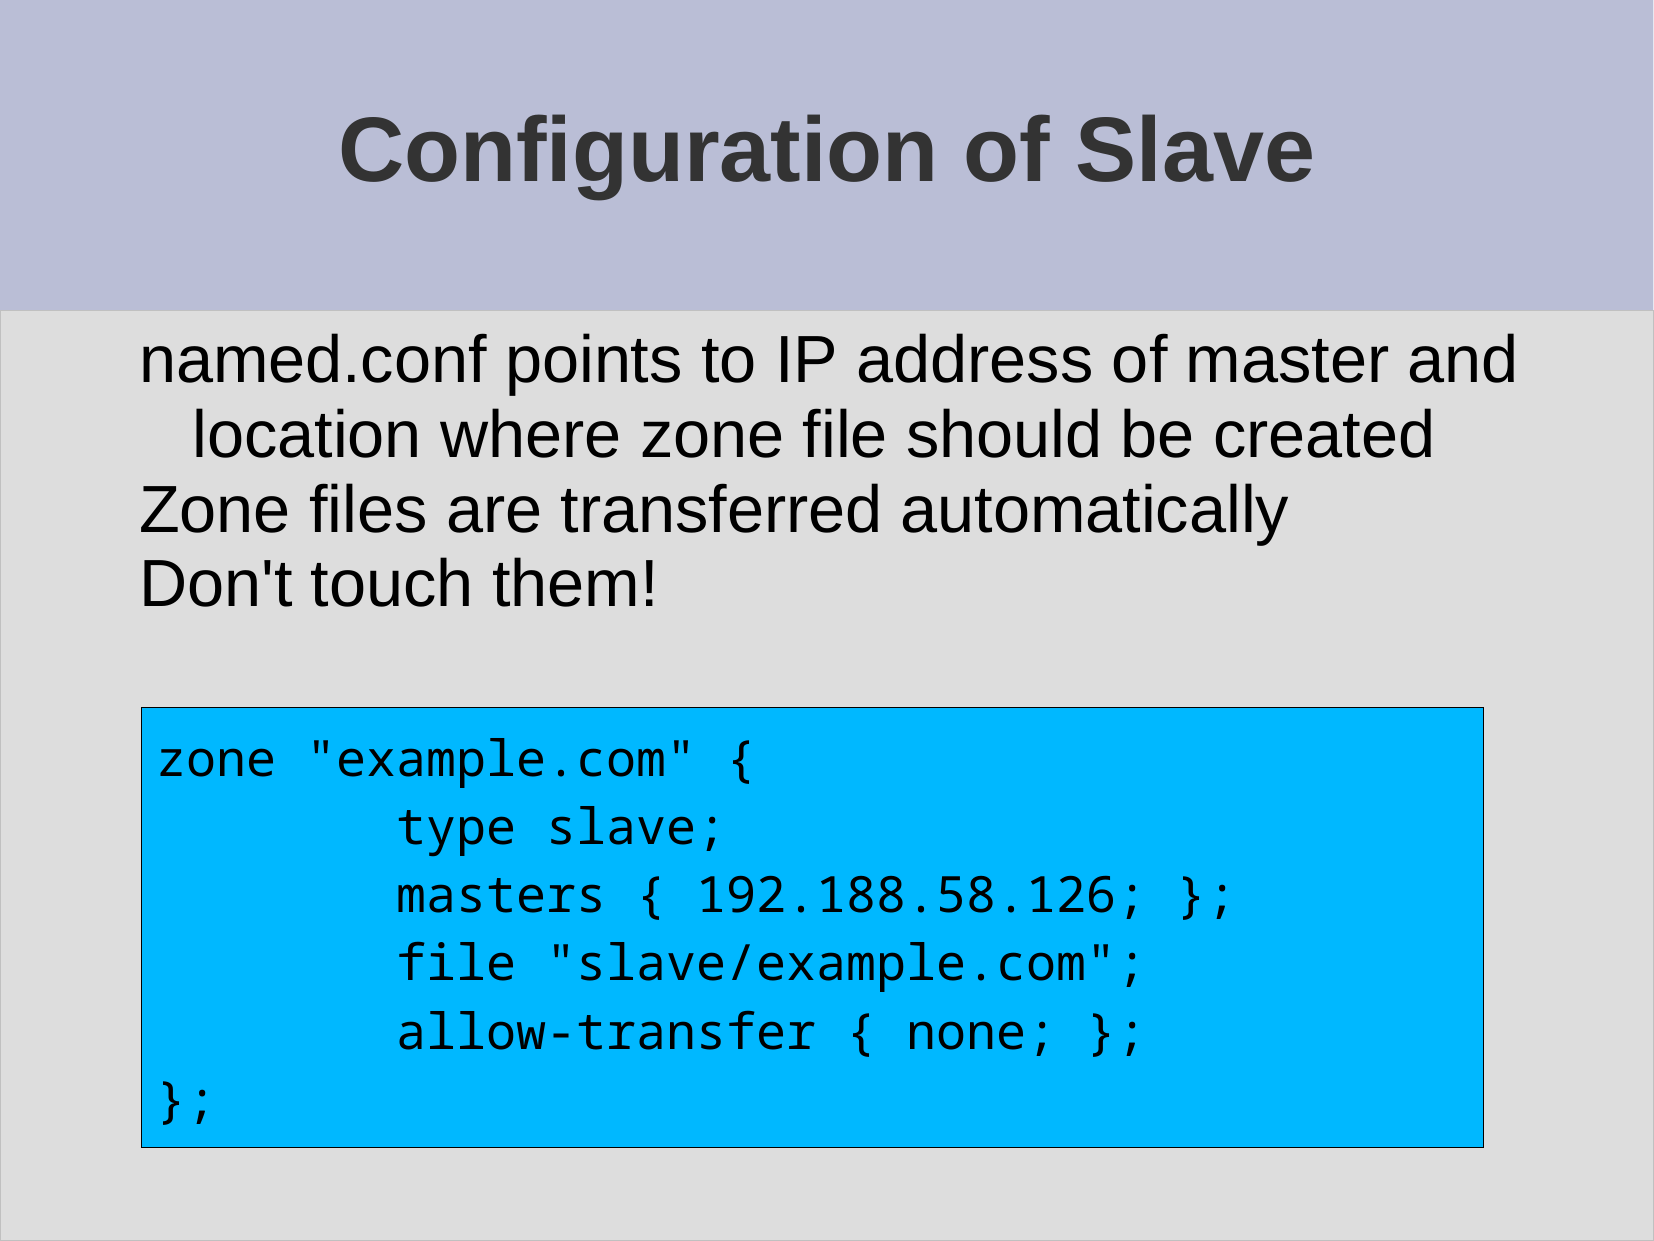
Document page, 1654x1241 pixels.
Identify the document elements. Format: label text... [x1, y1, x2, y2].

title Configuration of Slave [121, 46, 1534, 254]
text_box zone "example.com" { type slave; masters { 192.188.58.126; }; file "slave/example.com"; allow-transfer { none; }; }; [141, 707, 1484, 1079]
list named.conf points to IP address of master and location where zone file should be created Zone files are transferred automatically Don't touch them! [121, 322, 1561, 1132]
